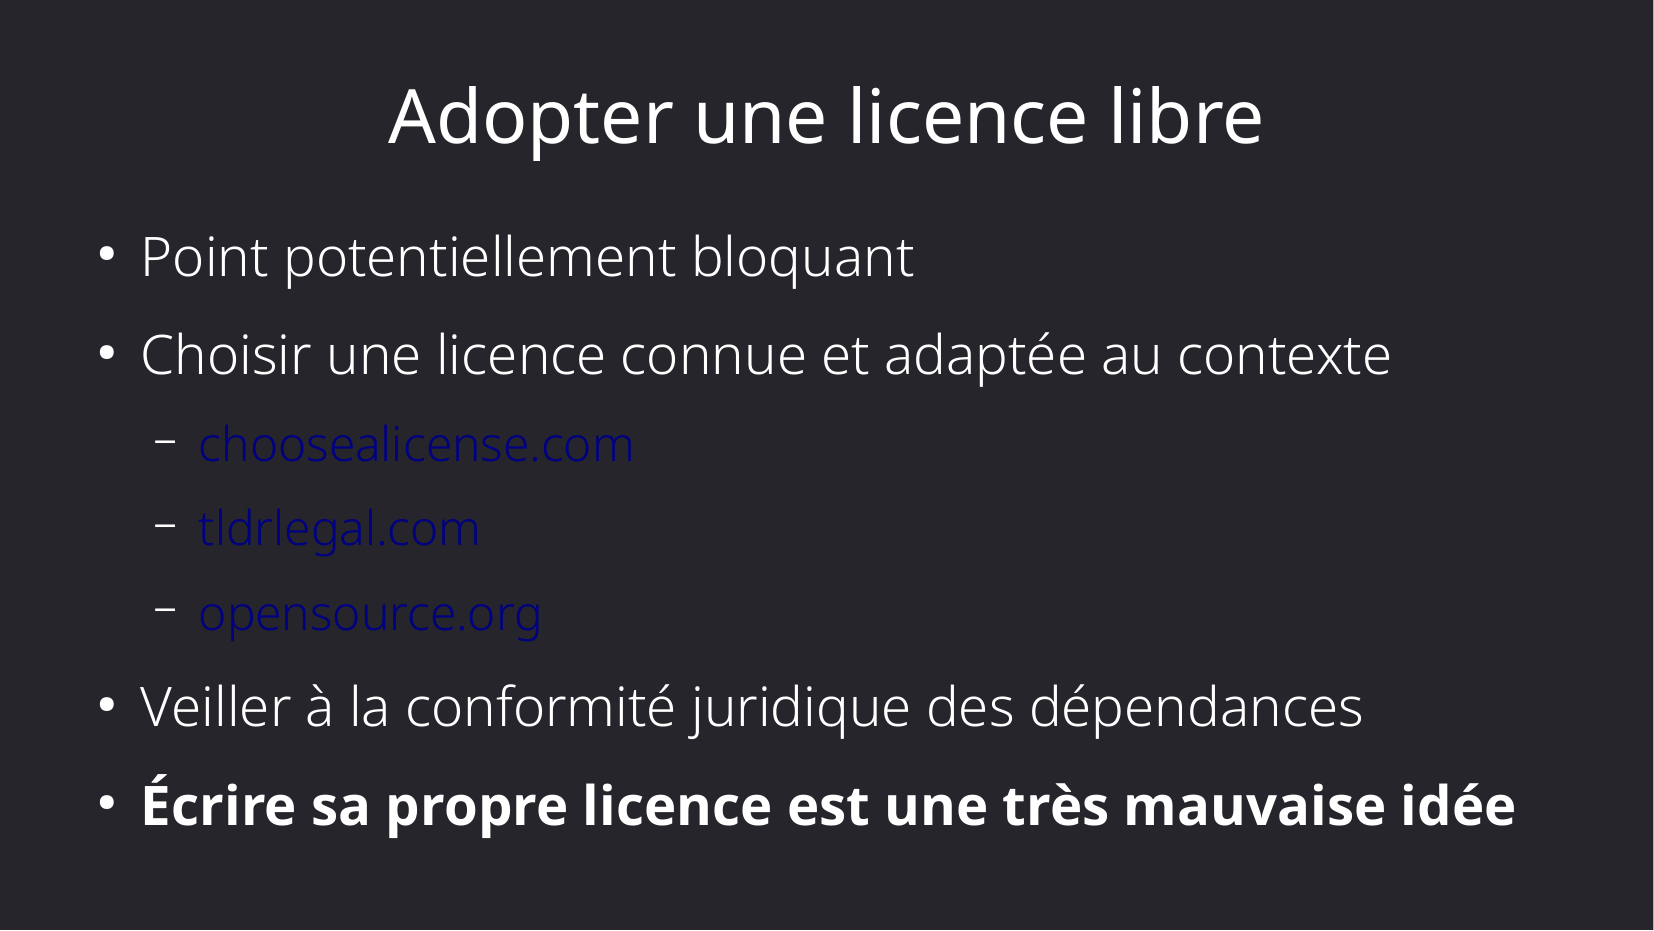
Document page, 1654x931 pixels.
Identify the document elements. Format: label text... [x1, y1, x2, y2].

list Point potentiellement bloquant Choisir une licence connue et adaptée au contexte choosealicense.com tldrlegal.com opensource.org Veiller à la conformité juridique des dépendances Écrire sa propre licence est une très mauvaise idée [82, 217, 1571, 857]
title Adopter une licence libre [82, 37, 1571, 193]
